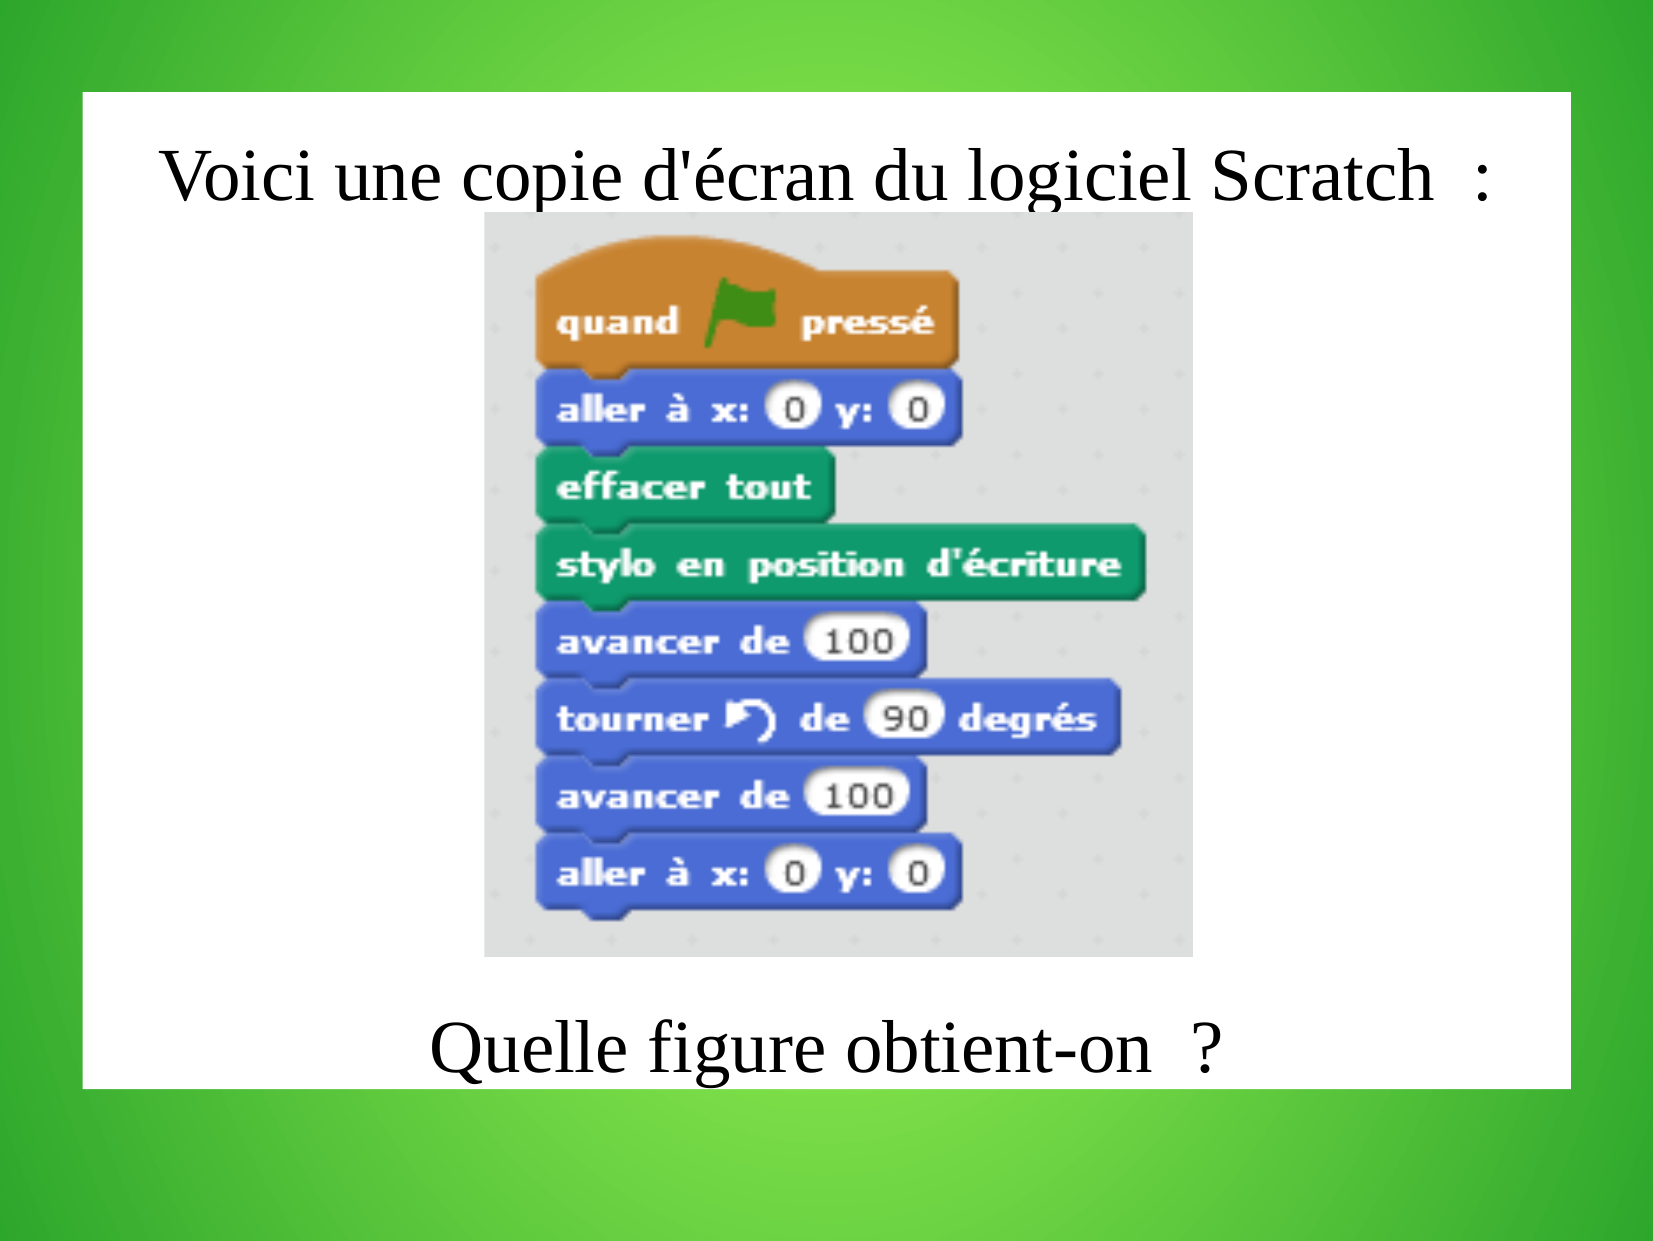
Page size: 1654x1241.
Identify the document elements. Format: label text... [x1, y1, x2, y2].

picture [0, 0, 1654, 1241]
subtitle Voici une copie d'écran du logiciel Scratch : Quelle figure obtient-on ? [82, 112, 1571, 1069]
